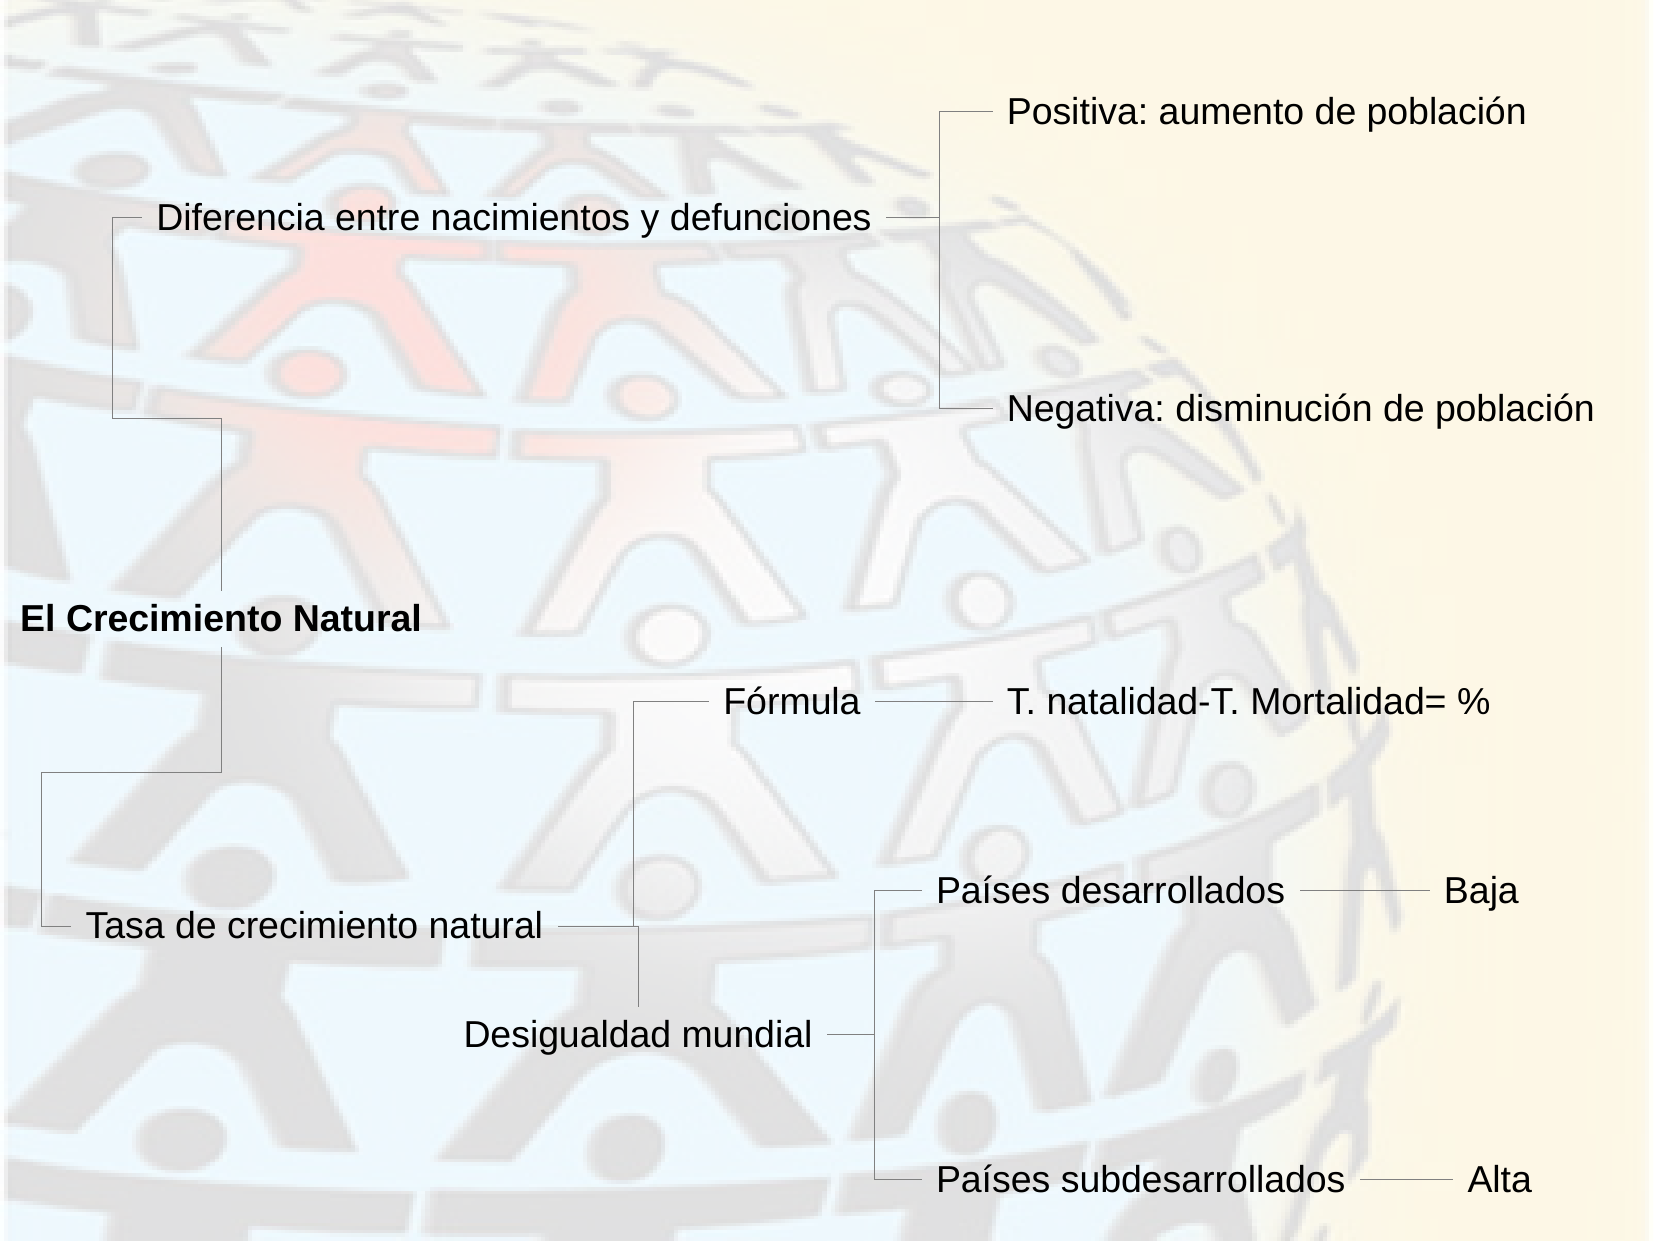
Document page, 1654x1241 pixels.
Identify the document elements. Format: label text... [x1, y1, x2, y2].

text_box Tasa de crecimiento natural [70, 897, 559, 955]
text_box Países desarrollados [921, 862, 1301, 920]
text_box El Crecimiento Natural [5, 590, 438, 648]
text_box Baja [1429, 862, 1534, 920]
text_box Alta [1452, 1151, 1547, 1209]
text_box Desigualdad mundial [448, 1006, 828, 1063]
text_box Fórmula [708, 673, 876, 731]
picture [0, 0, 1654, 1241]
text_box Negativa: disminución de población [992, 380, 1610, 438]
text_box Positiva: aumento de población [992, 82, 1542, 140]
text_box Países subdesarrollados [921, 1151, 1361, 1209]
text_box Diferencia entre nacimientos y defunciones [141, 188, 887, 246]
text_box T. natalidad-T. Mortalidad= % [992, 673, 1506, 731]
